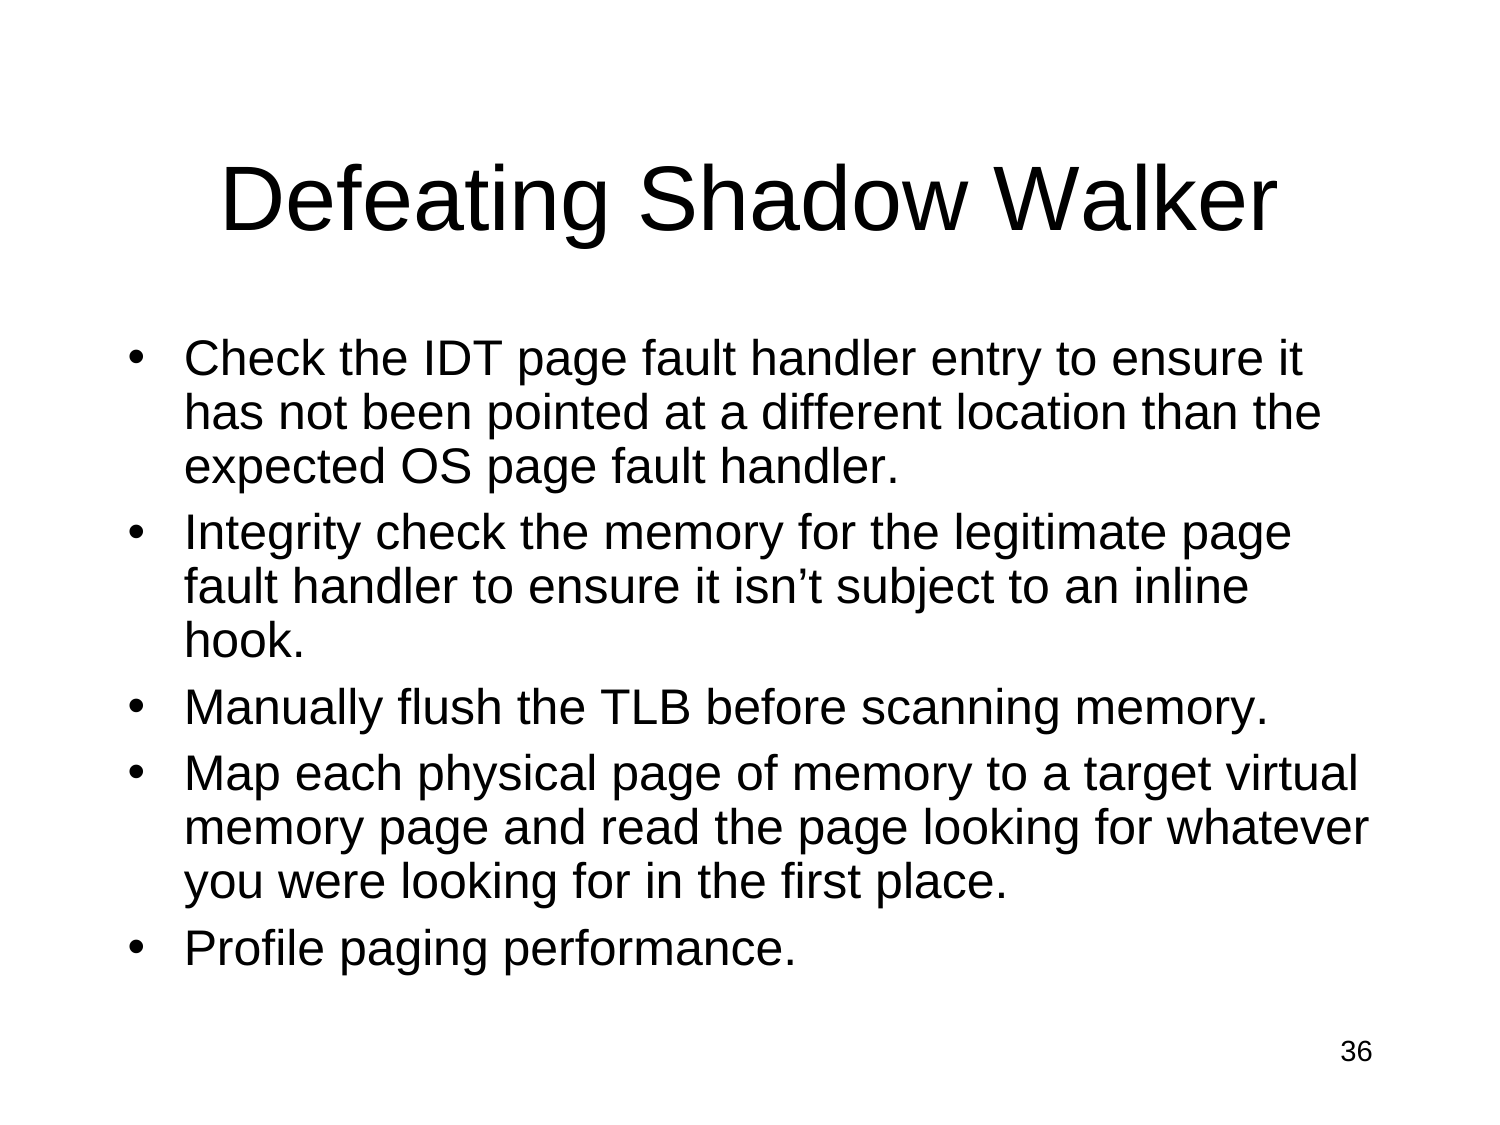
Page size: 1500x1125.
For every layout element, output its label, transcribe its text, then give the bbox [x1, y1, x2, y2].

list Check the IDT page fault handler entry to ensure it has not been pointed at a different location than the expected OS page fault handler. Integrity check the memory for the legitimate page fault handler to ensure it isn’t subject to an inline hook. Manually flush the TLB before scanning memory. Map each physical page of memory to a target virtual memory page and read the page looking for whatever you were looking for in the first place. Profile paging performance. [112, 324, 1388, 1001]
title Defeating Shadow Walker [112, 99, 1388, 288]
text_box <number> [1074, 1025, 1388, 1101]
